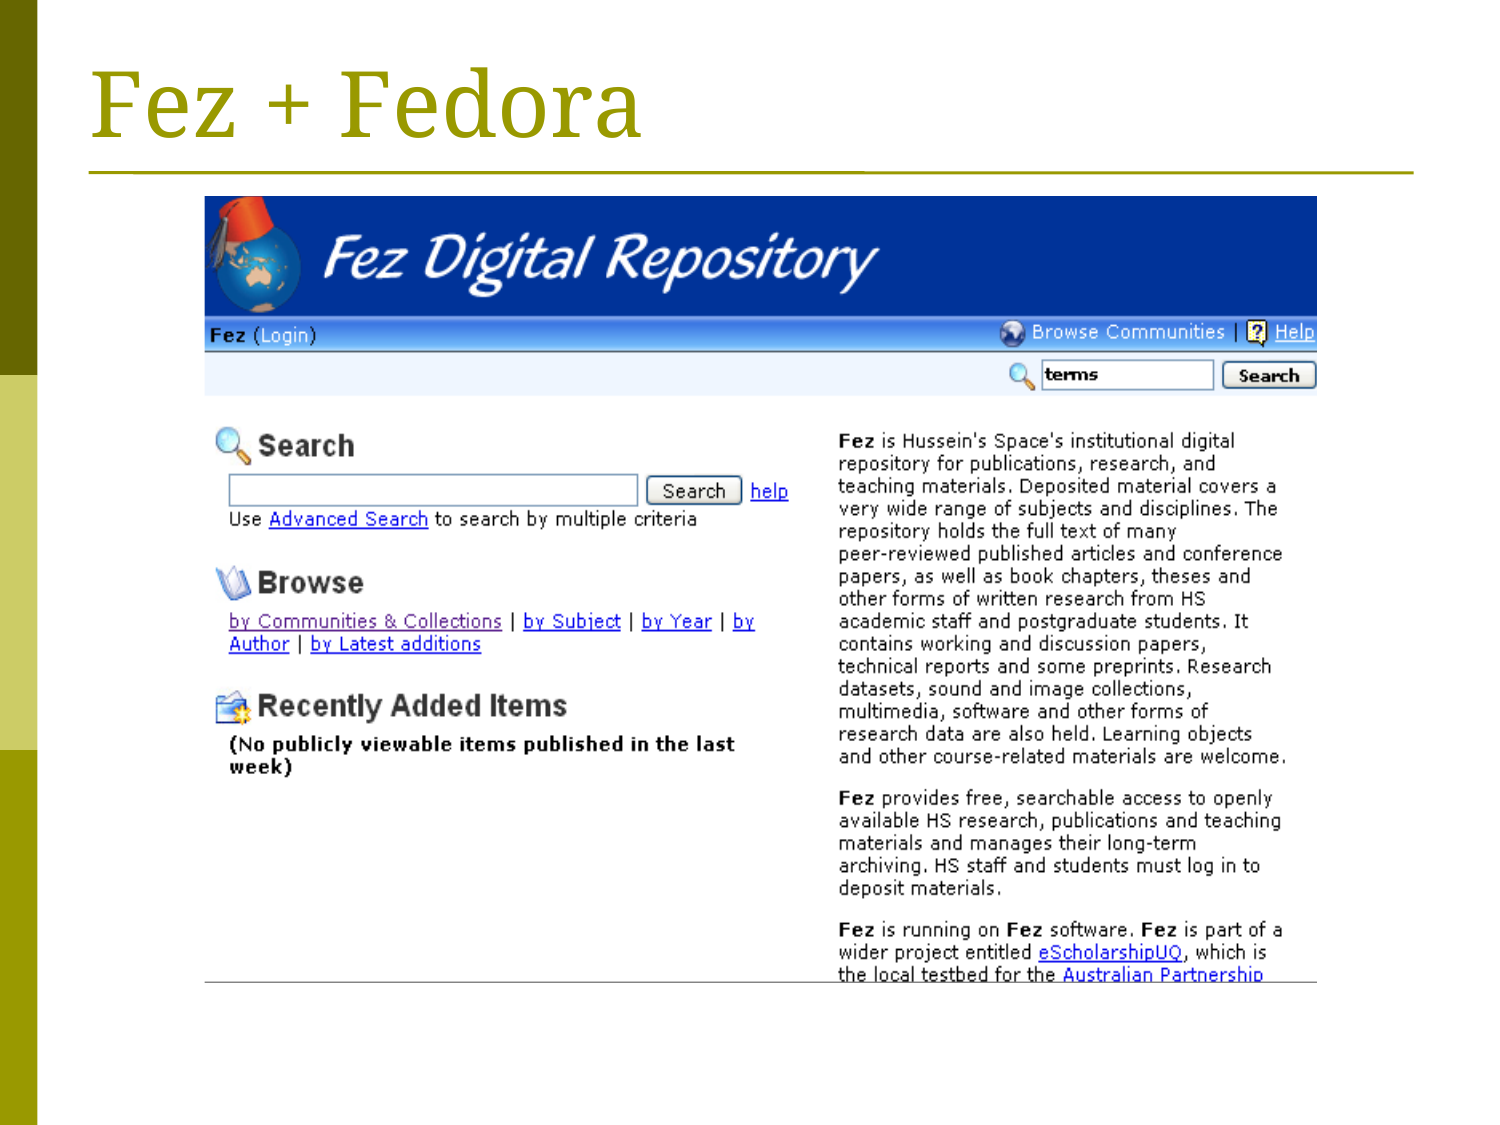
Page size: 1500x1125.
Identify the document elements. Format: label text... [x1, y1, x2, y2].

title Fez + Fedora [75, 45, 1425, 173]
picture [204, 196, 1317, 983]
